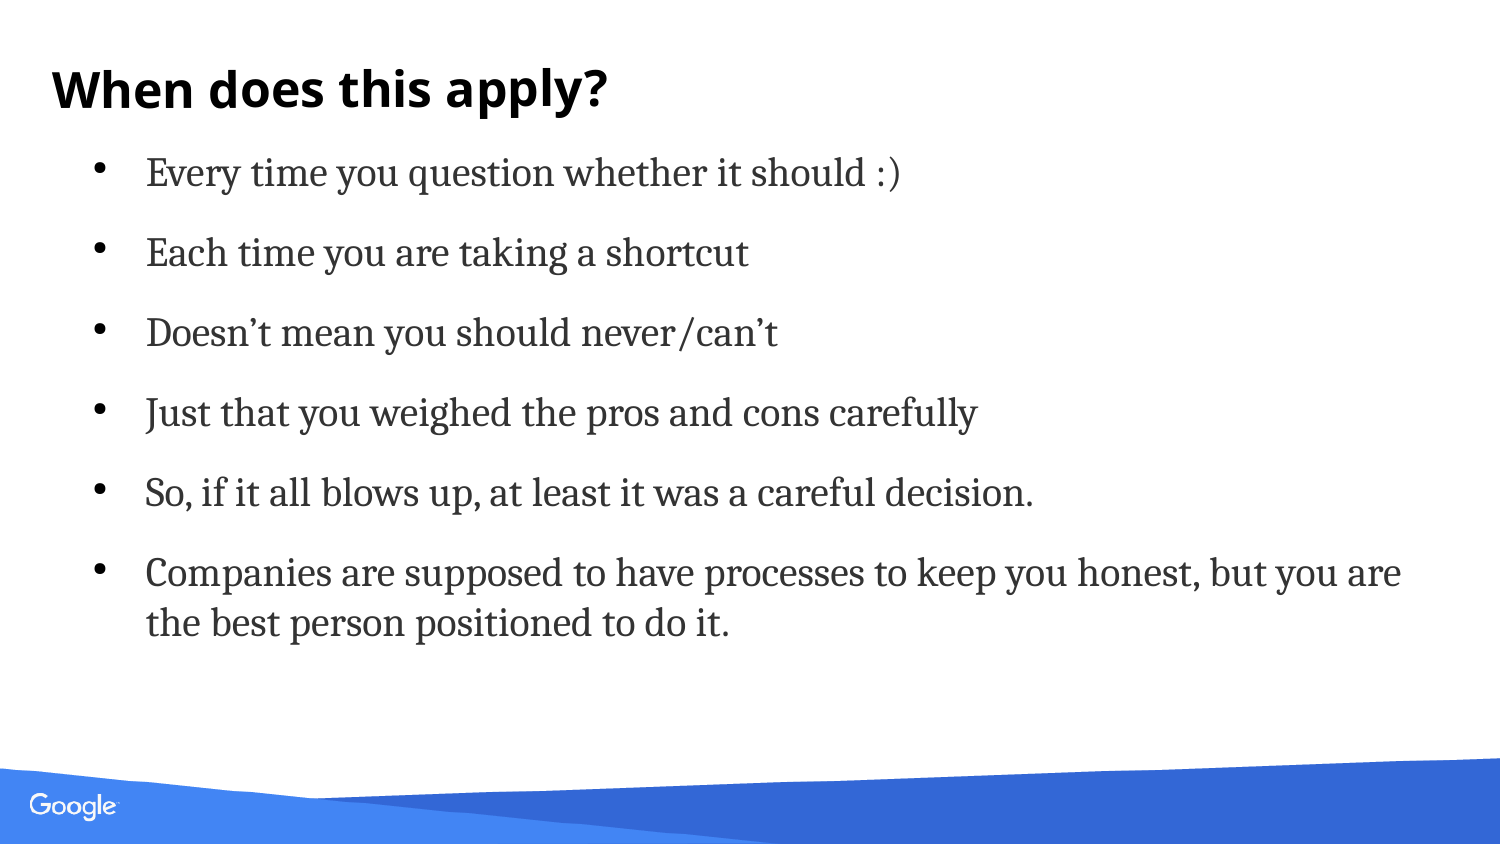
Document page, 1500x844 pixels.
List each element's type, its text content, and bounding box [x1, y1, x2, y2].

text_box When does this apply? [37, 38, 1500, 165]
picture [0, 0, 1500, 844]
list Every time you question whether it should :) Each time you are taking a shortcut Doesn’t mean you should never/can’t Just that you weighed the pros and cons carefully So, if it all blows up, at least it was a careful decision. Companies are supposed to have processes to keep you honest, but you are the best person positioned to do it. [60, 160, 1458, 691]
